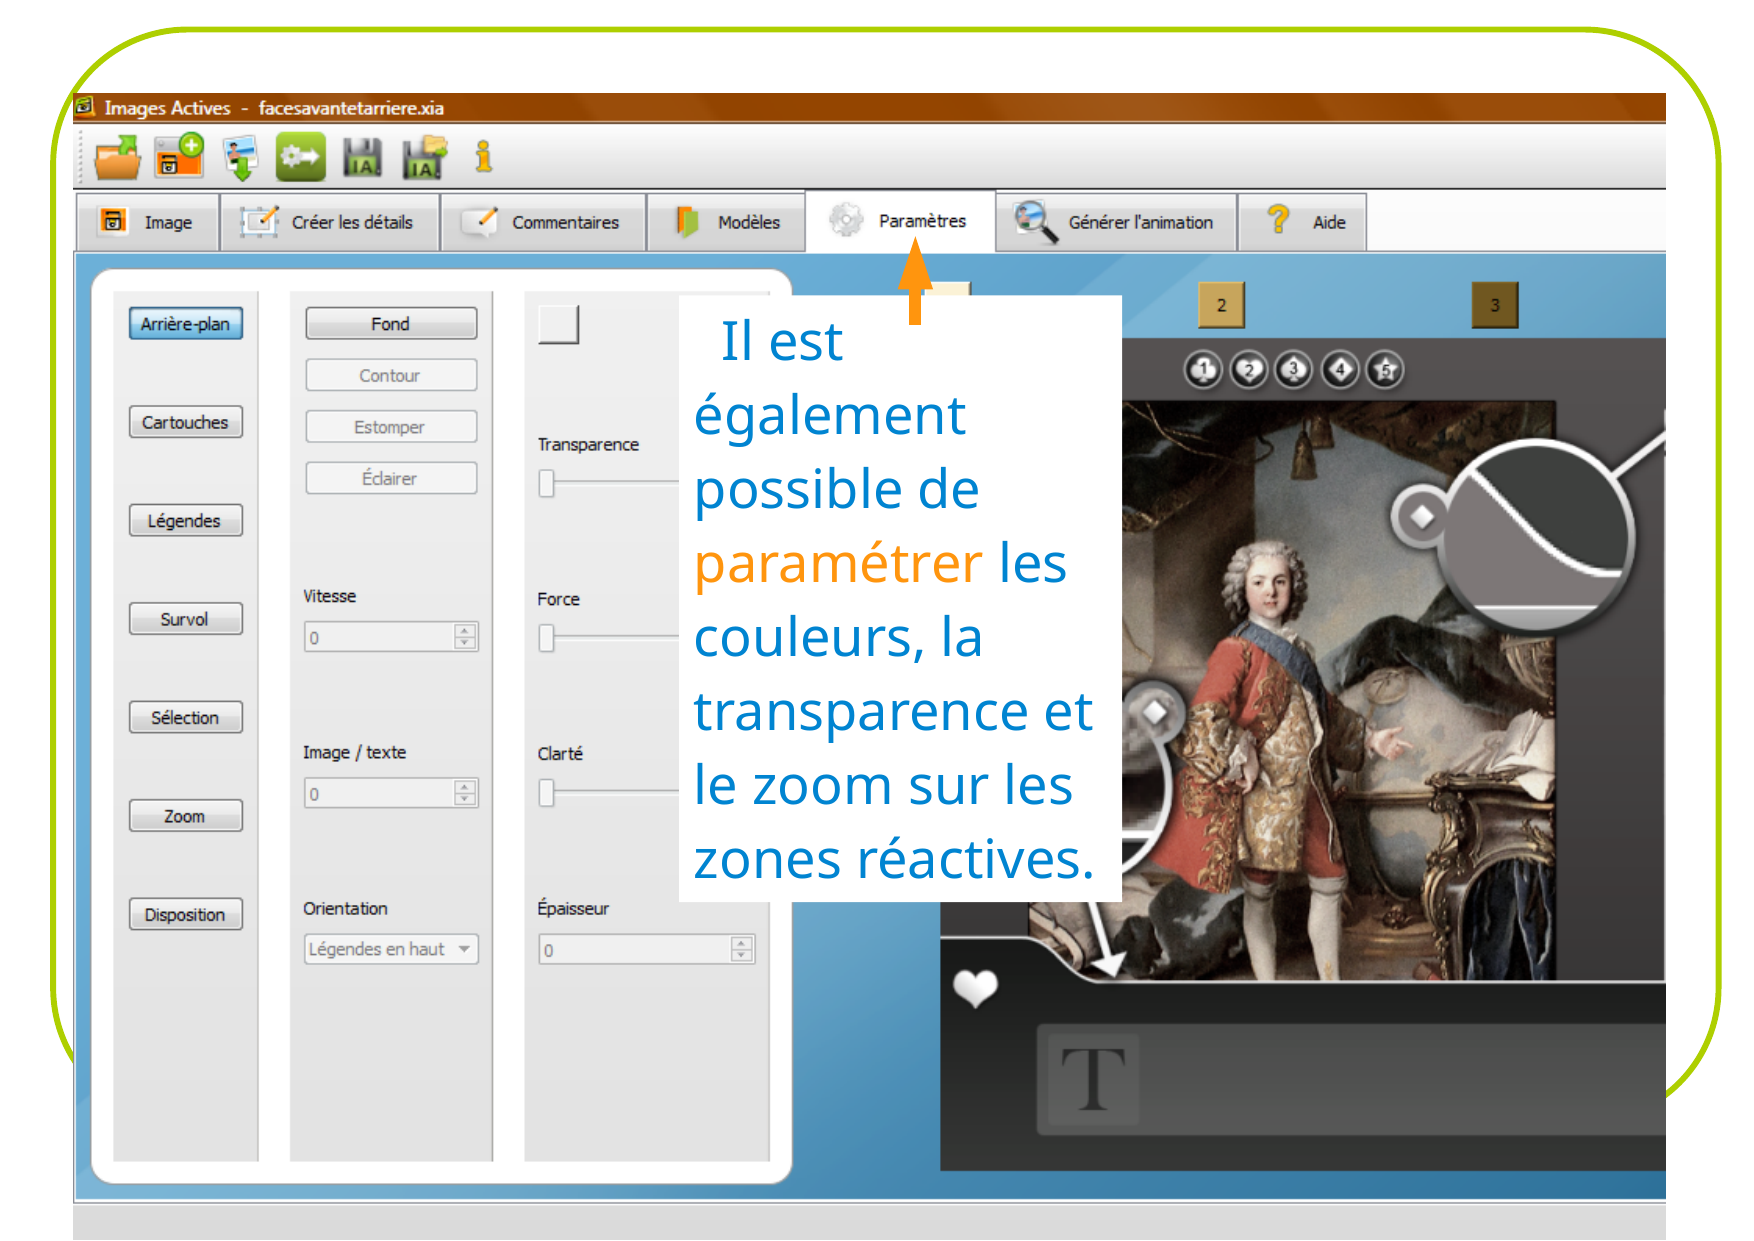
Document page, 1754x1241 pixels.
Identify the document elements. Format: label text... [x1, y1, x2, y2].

text_box Il est également possible de paramétrer les couleurs, la transparence et le zoom sur les zones réactives. [679, 295, 1123, 852]
picture [73, 93, 1666, 1241]
